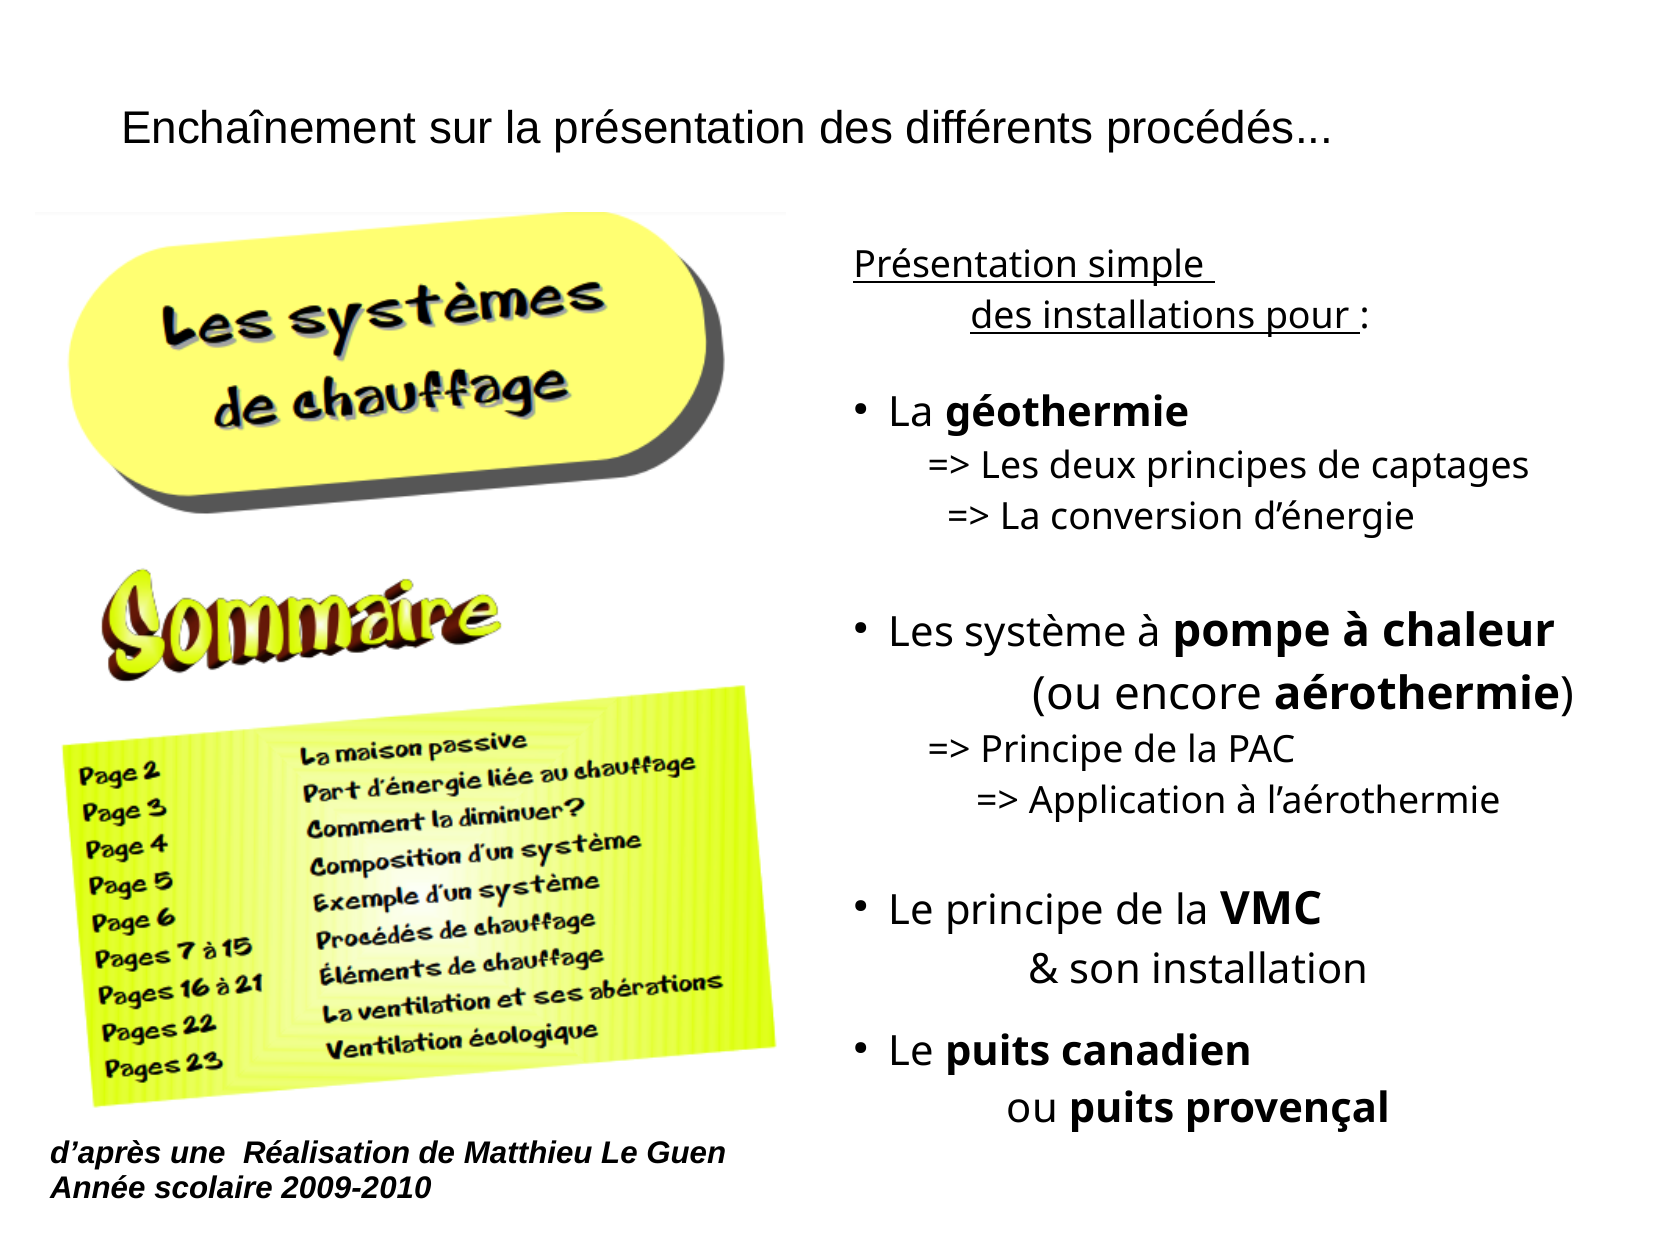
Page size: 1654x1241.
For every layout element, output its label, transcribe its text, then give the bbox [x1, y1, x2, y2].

picture [35, 212, 786, 1112]
text_box Enchaînement sur la présentation des différents procédés... [106, 94, 1524, 166]
text_box d’après une Réalisation de Matthieu Le Guen Année scolaire 2009-2010 [35, 1127, 945, 1213]
text_box Présentation simple des installations pour : La géothermie => Les deux principes de captages => La conversion d’énergie Les système à pompe à chaleur (ou encore aérothermie) => Principe de la PAC => Application à l’aérothermie Le principe de la VMC & son installation Le puits canadien ou puits provençal [838, 230, 1607, 1161]
